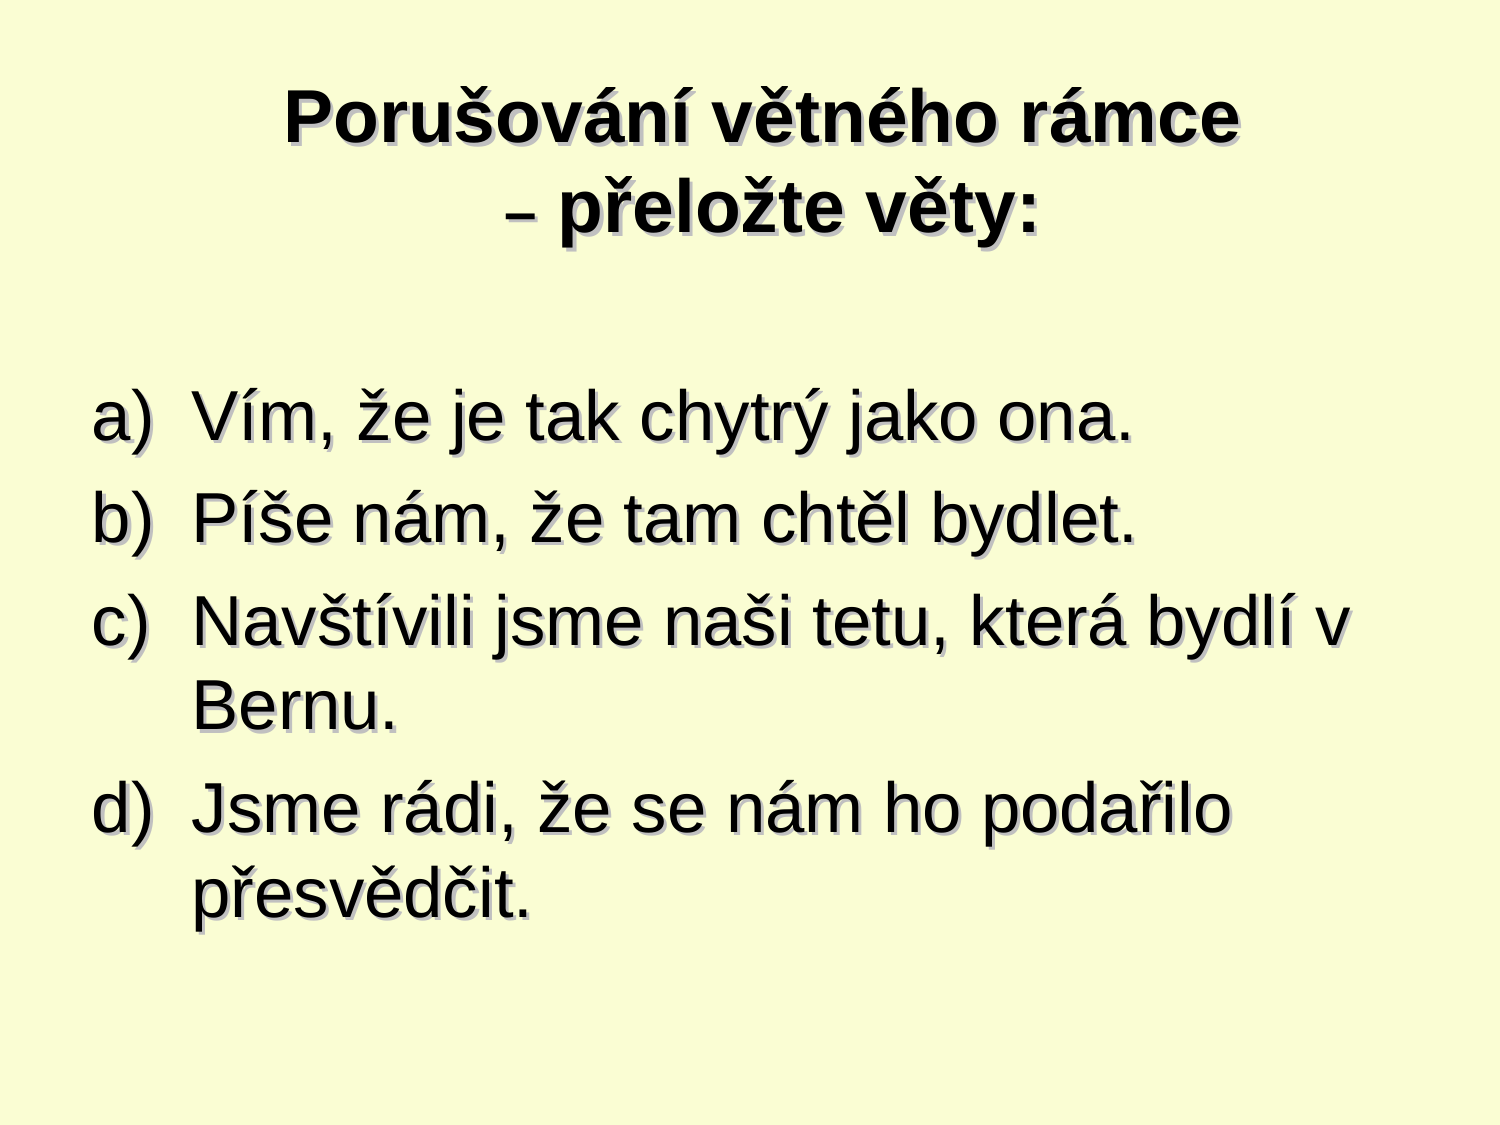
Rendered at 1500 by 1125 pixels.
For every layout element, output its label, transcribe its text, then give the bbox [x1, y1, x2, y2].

list Vím, že je tak chytrý jako ona. Píše nám, že tam chtěl bydlet. Navštívili jsme naši tetu, která bydlí v Bernu. Jsme rádi, že se nám ho podařilo přesvědčit. [76, 361, 1450, 1050]
title Porušování větného rámce – přeložte věty: [75, 40, 1451, 276]
